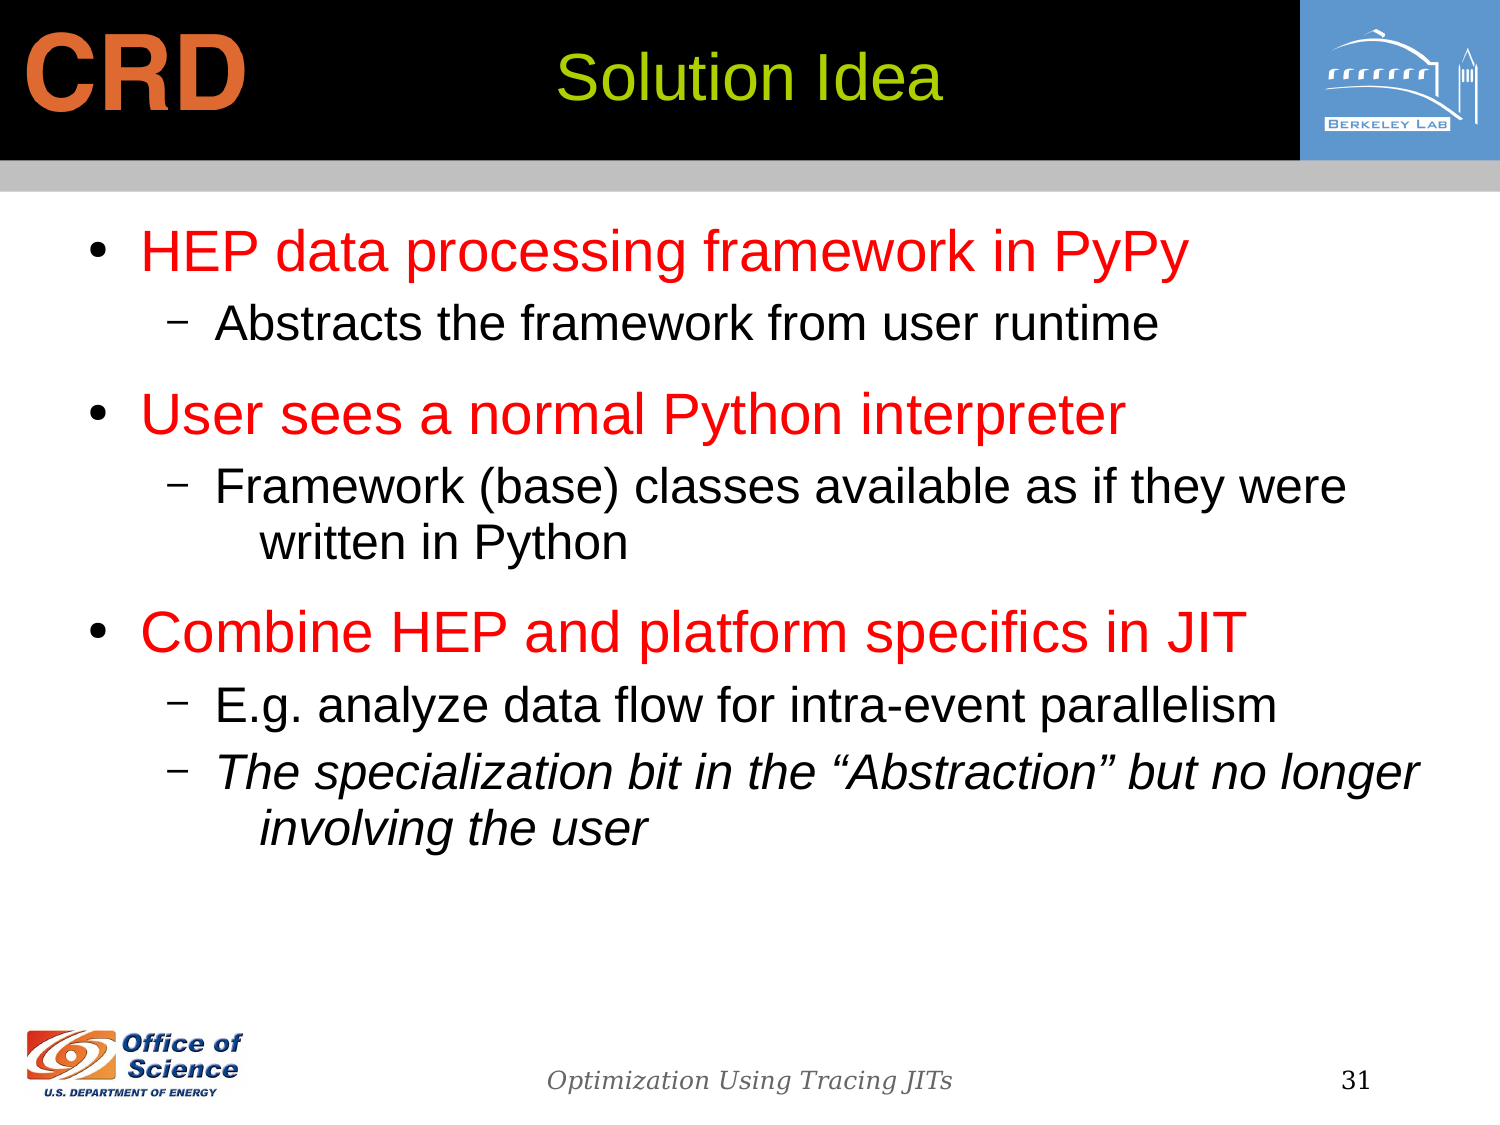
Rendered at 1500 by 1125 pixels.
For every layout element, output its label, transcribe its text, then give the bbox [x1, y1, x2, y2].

picture [0, 0, 266, 149]
title Solution Idea [306, 0, 1194, 156]
picture [22, 1026, 246, 1100]
picture [1300, 0, 1500, 160]
list HEP data processing framework in PyPy Abstracts the framework from user runtime User sees a normal Python interpreter Framework (base) classes available as if they were written in Python Combine HEP and platform specifics in JIT E.g. analyze data flow for intra-event parallelism The specialization bit in the “Abstraction” but no longer involving the user [69, 218, 1422, 944]
